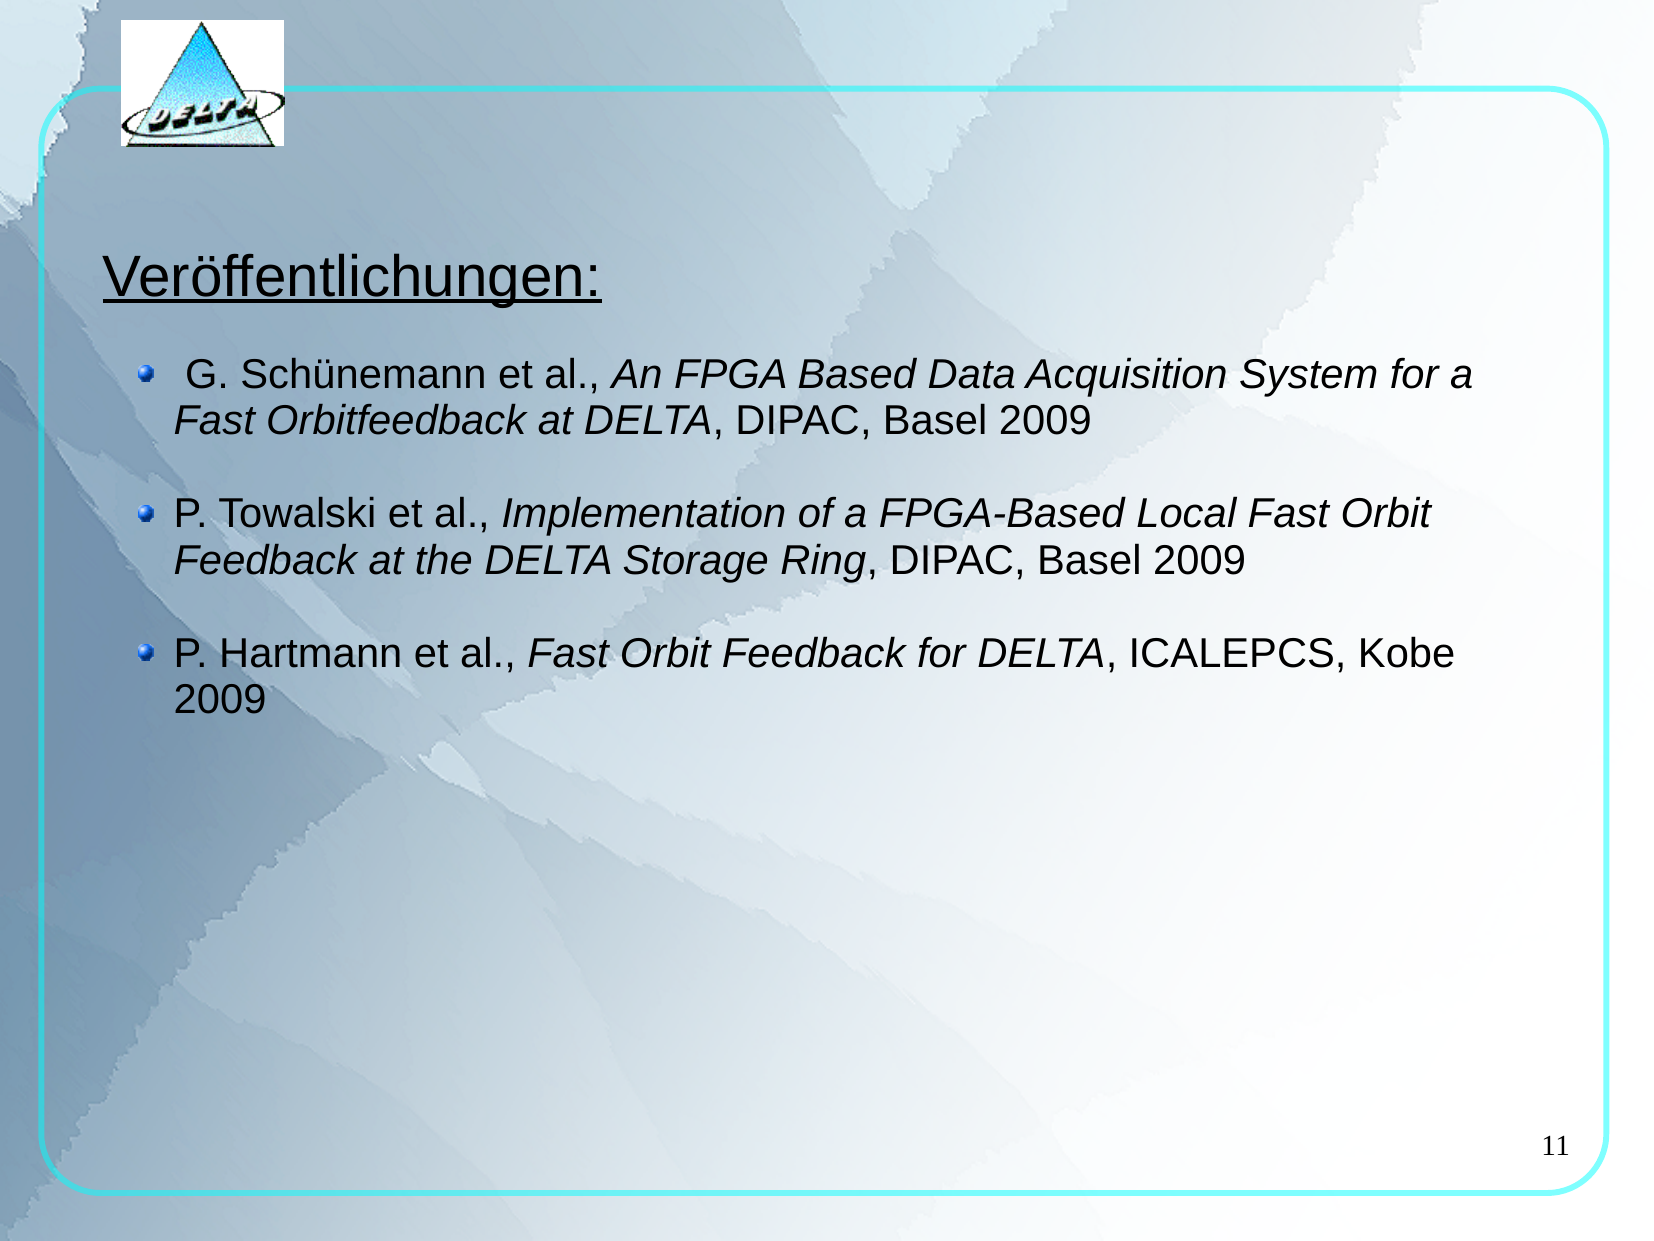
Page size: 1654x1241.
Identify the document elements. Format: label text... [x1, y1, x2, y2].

picture [0, 0, 1654, 1241]
text_box Veröffentlichungen: G. Schünemann et al., An FPGA Based Data Acquisition System for a Fast Orbitfeedback at DELTA, DIPAC, Basel 2009 P. Towalski et al., Implementation of a FPGA-Based Local Fast Orbit Feedback at the DELTA Storage Ring, DIPAC, Basel 2009 P. Hartmann et al., Fast Orbit Feedback for DELTA, ICALEPCS, Kobe 2009 [87, 236, 1565, 791]
